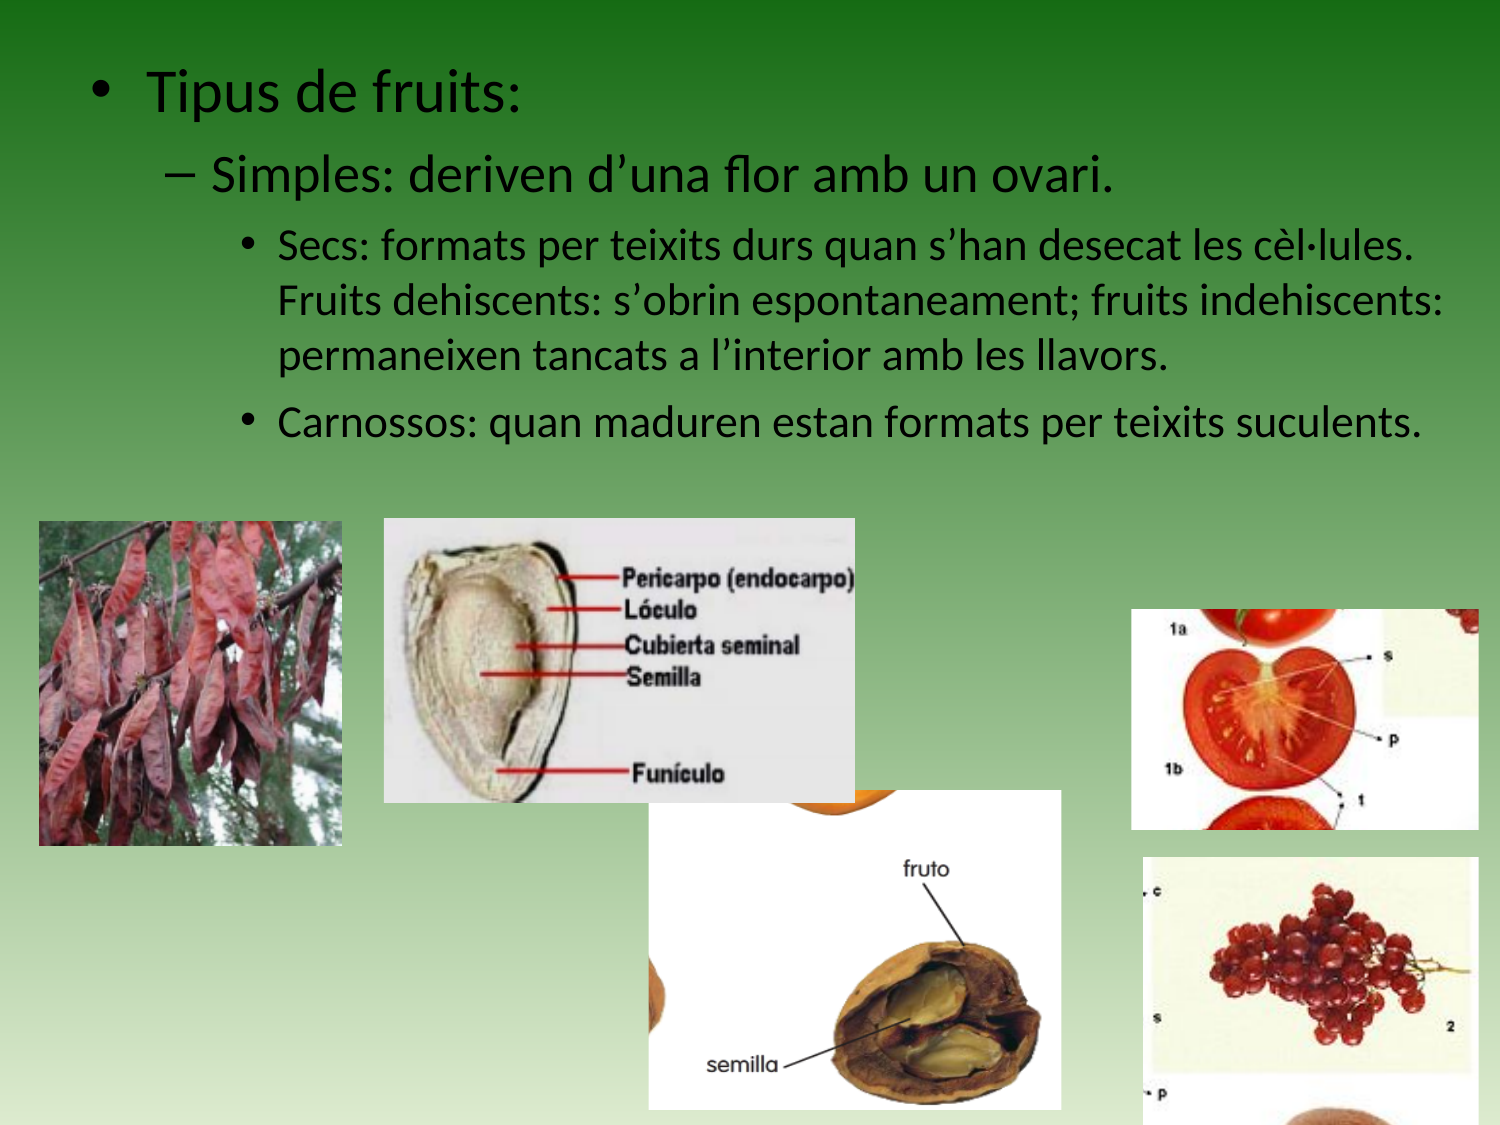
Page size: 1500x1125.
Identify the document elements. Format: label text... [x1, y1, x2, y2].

picture [383, 518, 1062, 1110]
picture [1131, 609, 1479, 830]
picture [39, 521, 342, 847]
picture [1143, 857, 1479, 1125]
list Tipus de fruits: Simples: deriven d’una flor amb un ovari. Secs: formats per teixits durs quan s’han desecat les cèl·lules. Fruits dehiscents: s’obrin espontaneament; fruits indehiscents: permaneixen tancats a l’interior amb les llavors. Carnossos: quan maduren estan formats per teixits suculents. [75, 42, 1479, 492]
